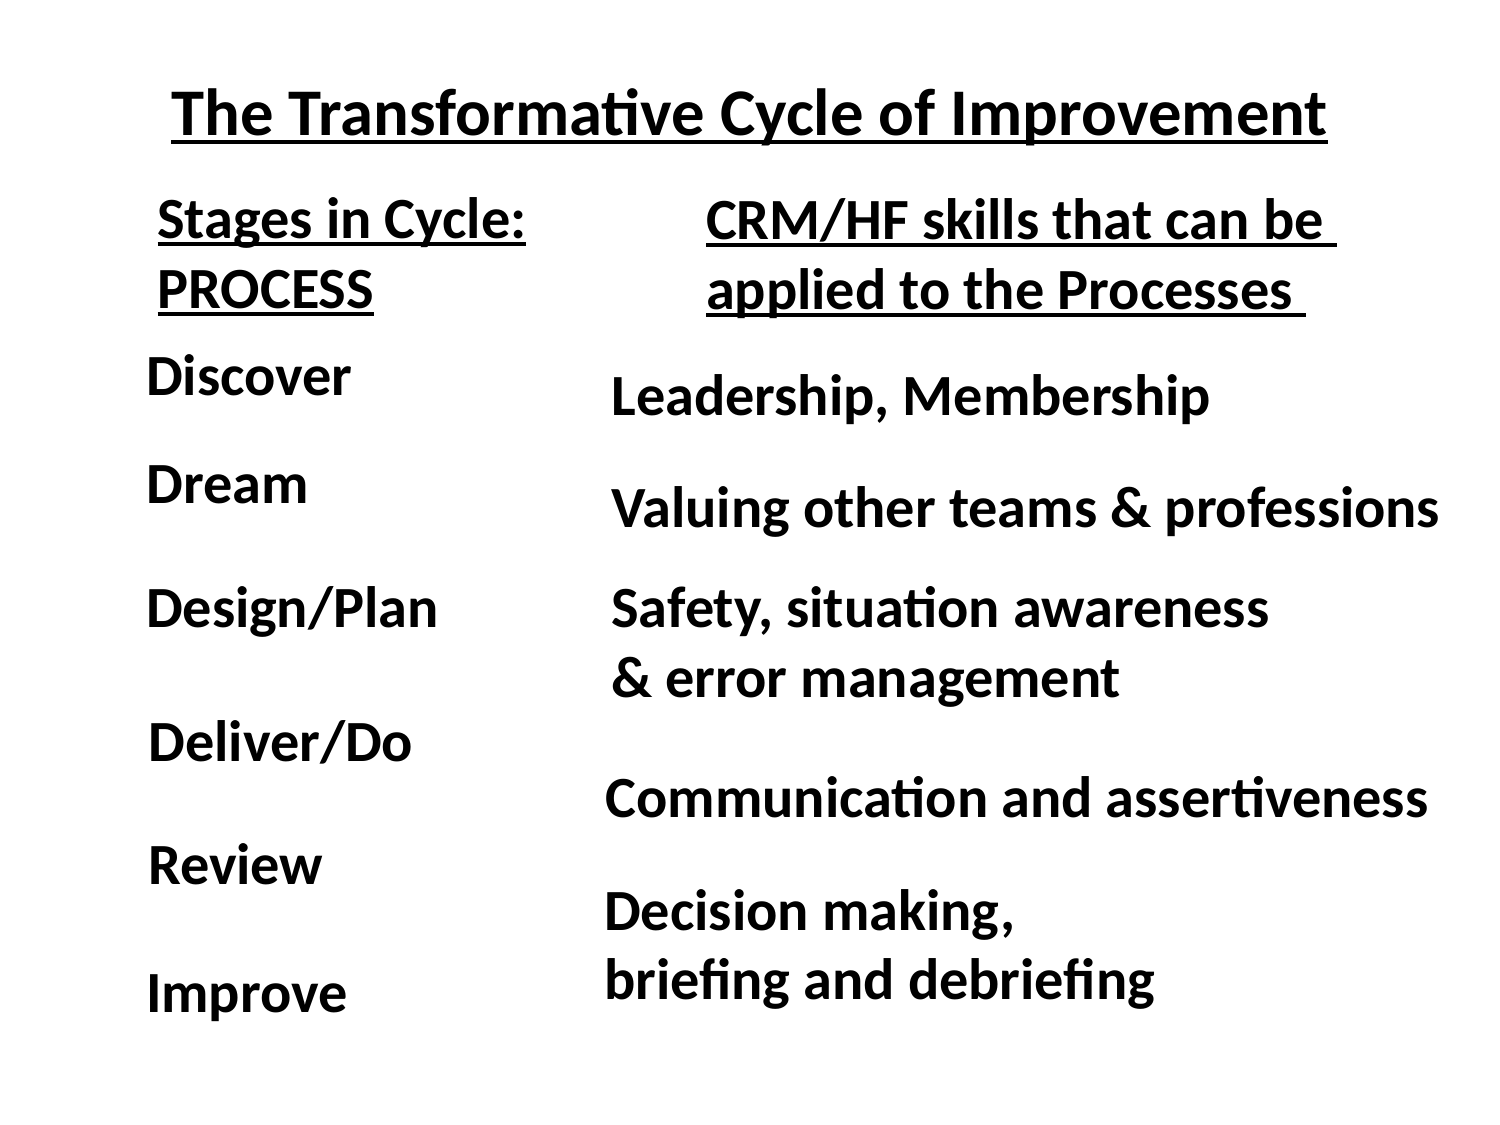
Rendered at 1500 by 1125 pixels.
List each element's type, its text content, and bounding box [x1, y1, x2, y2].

text_box Decision making, briefing and debriefing [589, 864, 1178, 1021]
title The Transformative Cycle of Improvement [75, 45, 1426, 173]
text_box Discover [130, 329, 385, 416]
text_box Stages in Cycle: PROCESS [142, 172, 547, 330]
text_box Review [133, 818, 341, 905]
text_box Communication and assertiveness [590, 751, 1455, 838]
text_box Valuing other teams & professions [596, 461, 1466, 548]
text_box Dream [131, 437, 327, 524]
text_box Leadership, Membership [596, 349, 1234, 436]
text_box Design/Plan [130, 561, 458, 648]
text_box Improve [130, 946, 366, 1032]
text_box Safety, situation awareness & error management [596, 561, 1307, 718]
text_box CRM/HF skills that can be applied to the Processes [690, 173, 1355, 330]
text_box Deliver/Do [133, 695, 432, 782]
